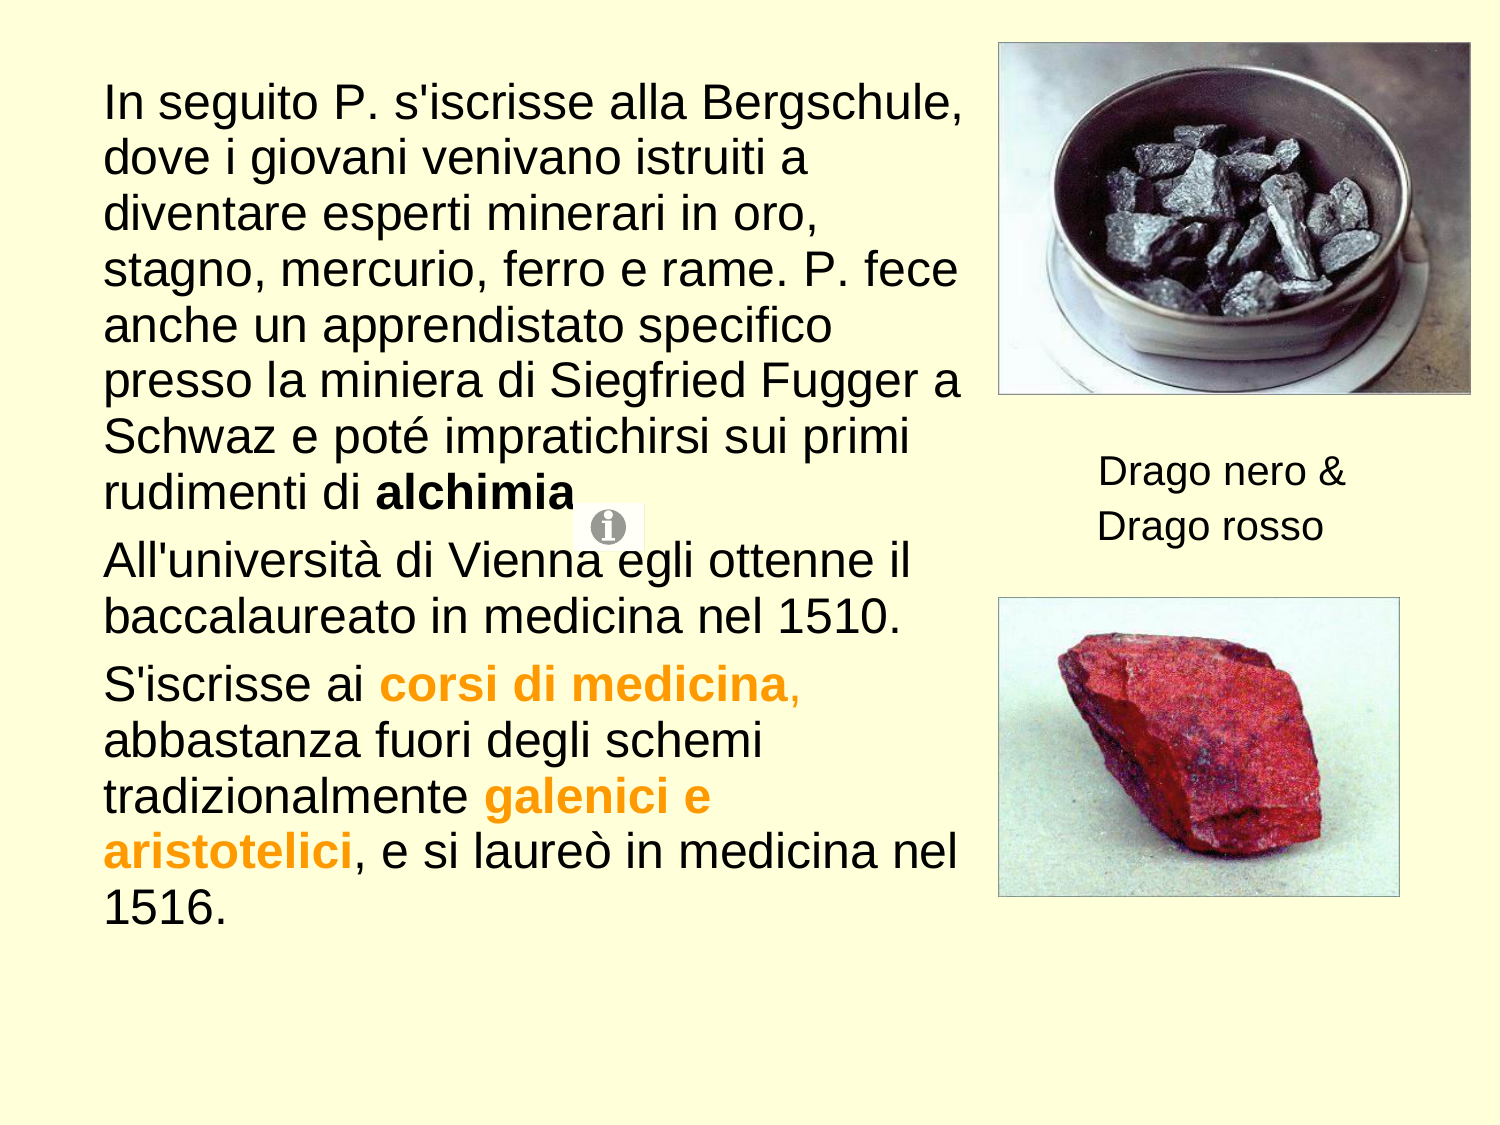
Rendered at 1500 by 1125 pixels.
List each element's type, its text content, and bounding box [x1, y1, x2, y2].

picture [998, 42, 1471, 395]
text_box [573, 503, 645, 552]
subtitle In seguito P. s'iscrisse alla Bergschule, dove i giovani venivano istruiti a diventare esperti minerari in oro, stagno, mercurio, ferro e rame. P. fece anche un apprendistato specifico presso la miniera di Siegfried Fugger a Schwaz e poté impratichirsi sui primi rudimenti di alchimia. All'università di Vienna egli ottenne il baccalaureato in medicina nel 1510. S'iscrisse ai corsi di medicina, abbastanza fuori degli schemi tradizionalmente galenici e aristotelici, e si laureò in medicina nel 1516. [88, 66, 999, 1048]
picture [998, 597, 1400, 897]
title Drago nero & Drago rosso [999, 396, 1424, 563]
